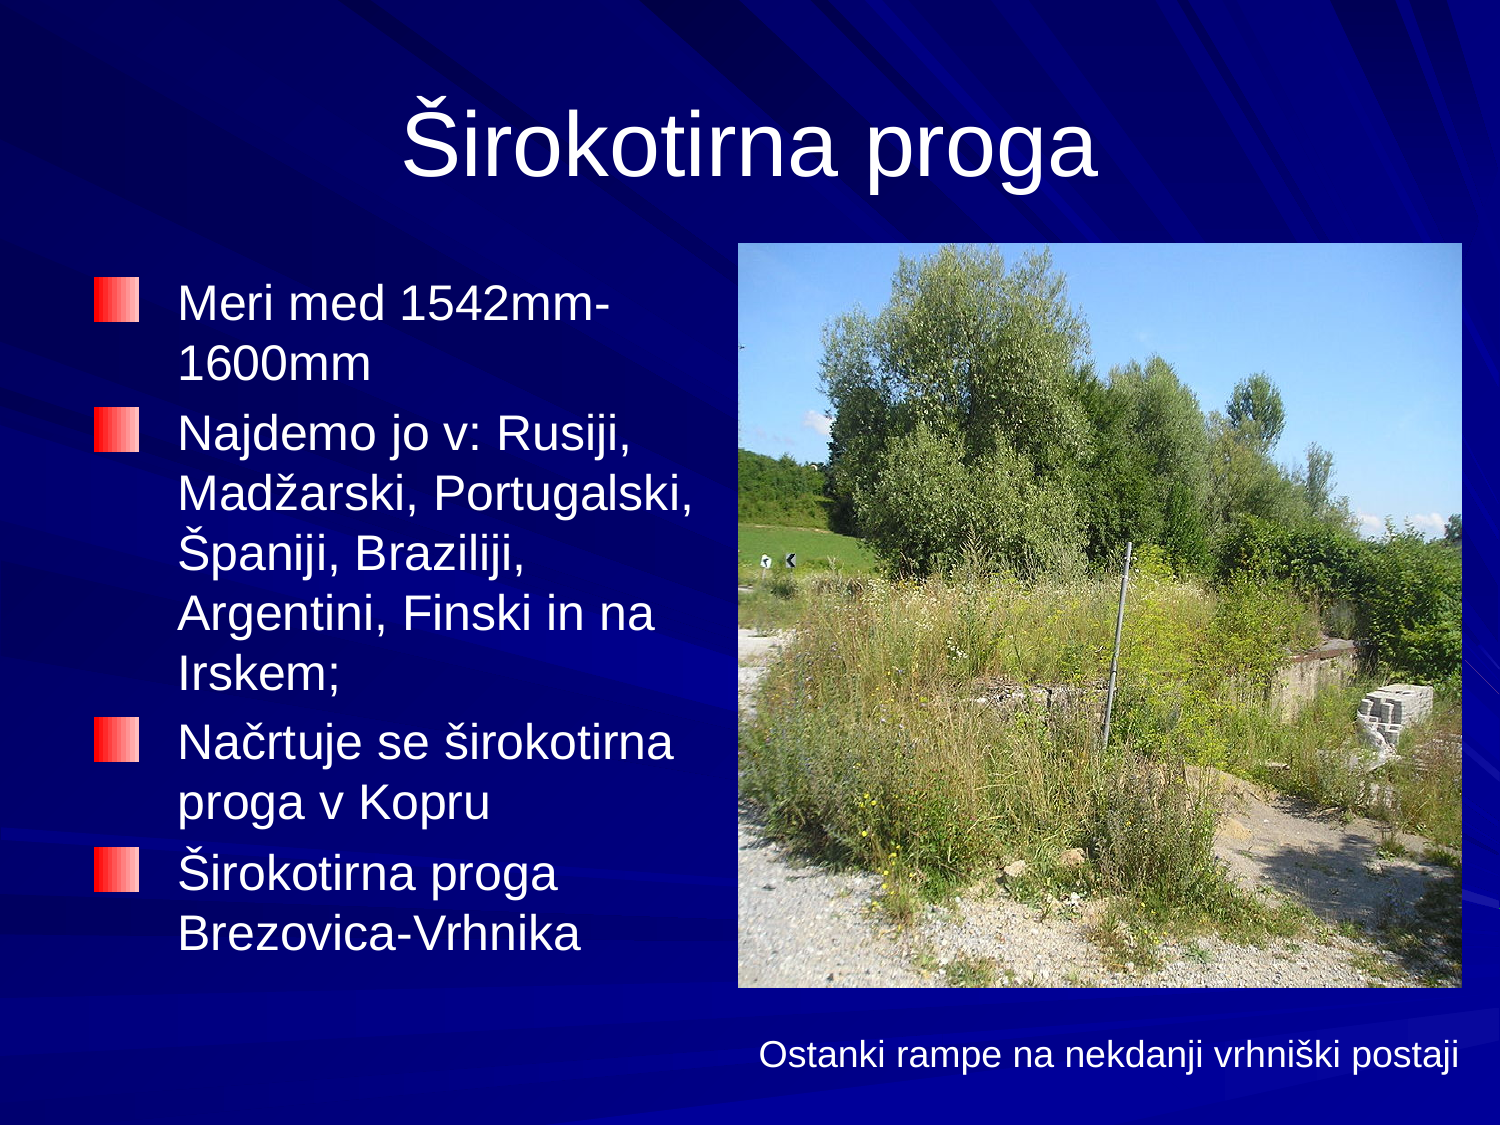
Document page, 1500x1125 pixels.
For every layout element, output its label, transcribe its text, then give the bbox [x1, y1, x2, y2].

list Meri med 1542mm-1600mm Najdemo jo v: Rusiji, Madžarski, Portugalski, Španiji, Braziliji, Argentini, Finski in na Irskem; Načrtuje se širokotirna proga v Kopru Širokotirna proga Brezovica-Vrhnika [75, 262, 738, 1006]
text_box Ostanki rampe na nekdanji vrhniški postaji [744, 1023, 1500, 1083]
picture [738, 243, 1462, 988]
title Širokotirna proga [75, 45, 1425, 234]
